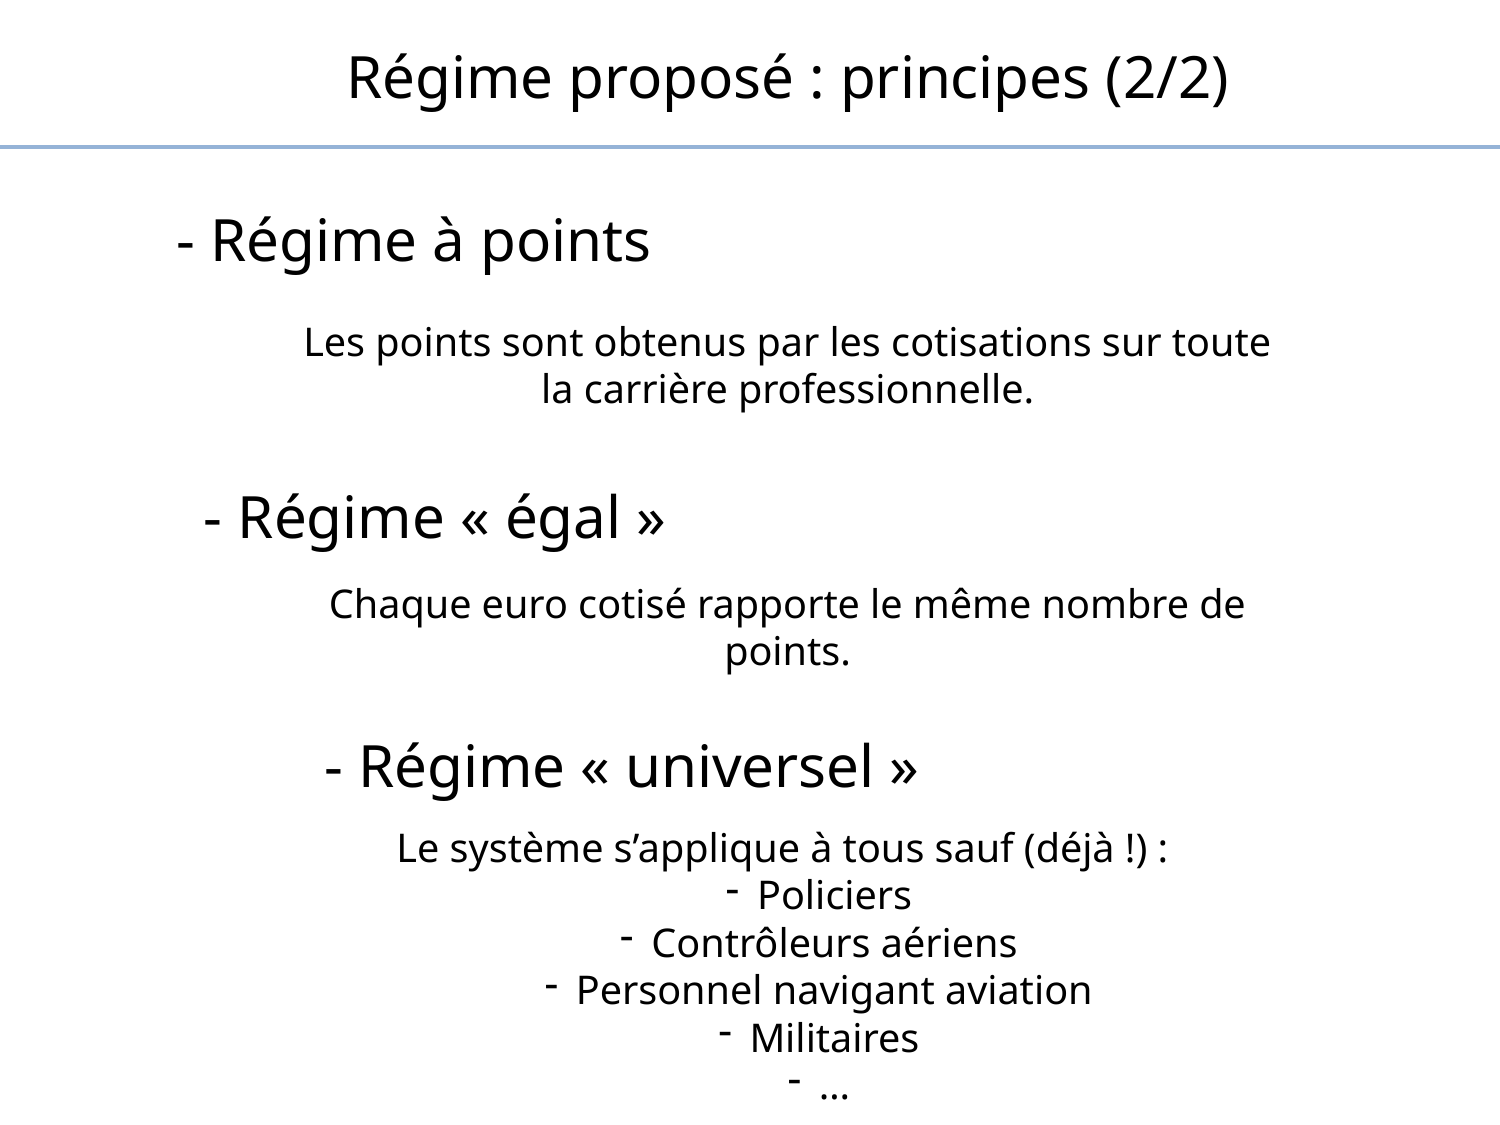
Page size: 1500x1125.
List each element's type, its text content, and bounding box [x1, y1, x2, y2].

text_box Régime proposé : principes (2/2) [172, 32, 1403, 118]
text_box Les points sont obtenus par les cotisations sur toute la carrière professionnelle. [295, 309, 1281, 419]
text_box - Régime à points [50, 195, 779, 281]
text_box Le système s’applique à tous sauf (déjà !) : Policiers Contrôleurs aériens Personnel navigant aviation Militaires … [295, 815, 1281, 1115]
text_box - Régime « universel » [43, 721, 1201, 807]
text_box - Régime « égal » [50, 472, 821, 558]
text_box Chaque euro cotisé rapporte le même nombre de points. [295, 571, 1281, 682]
